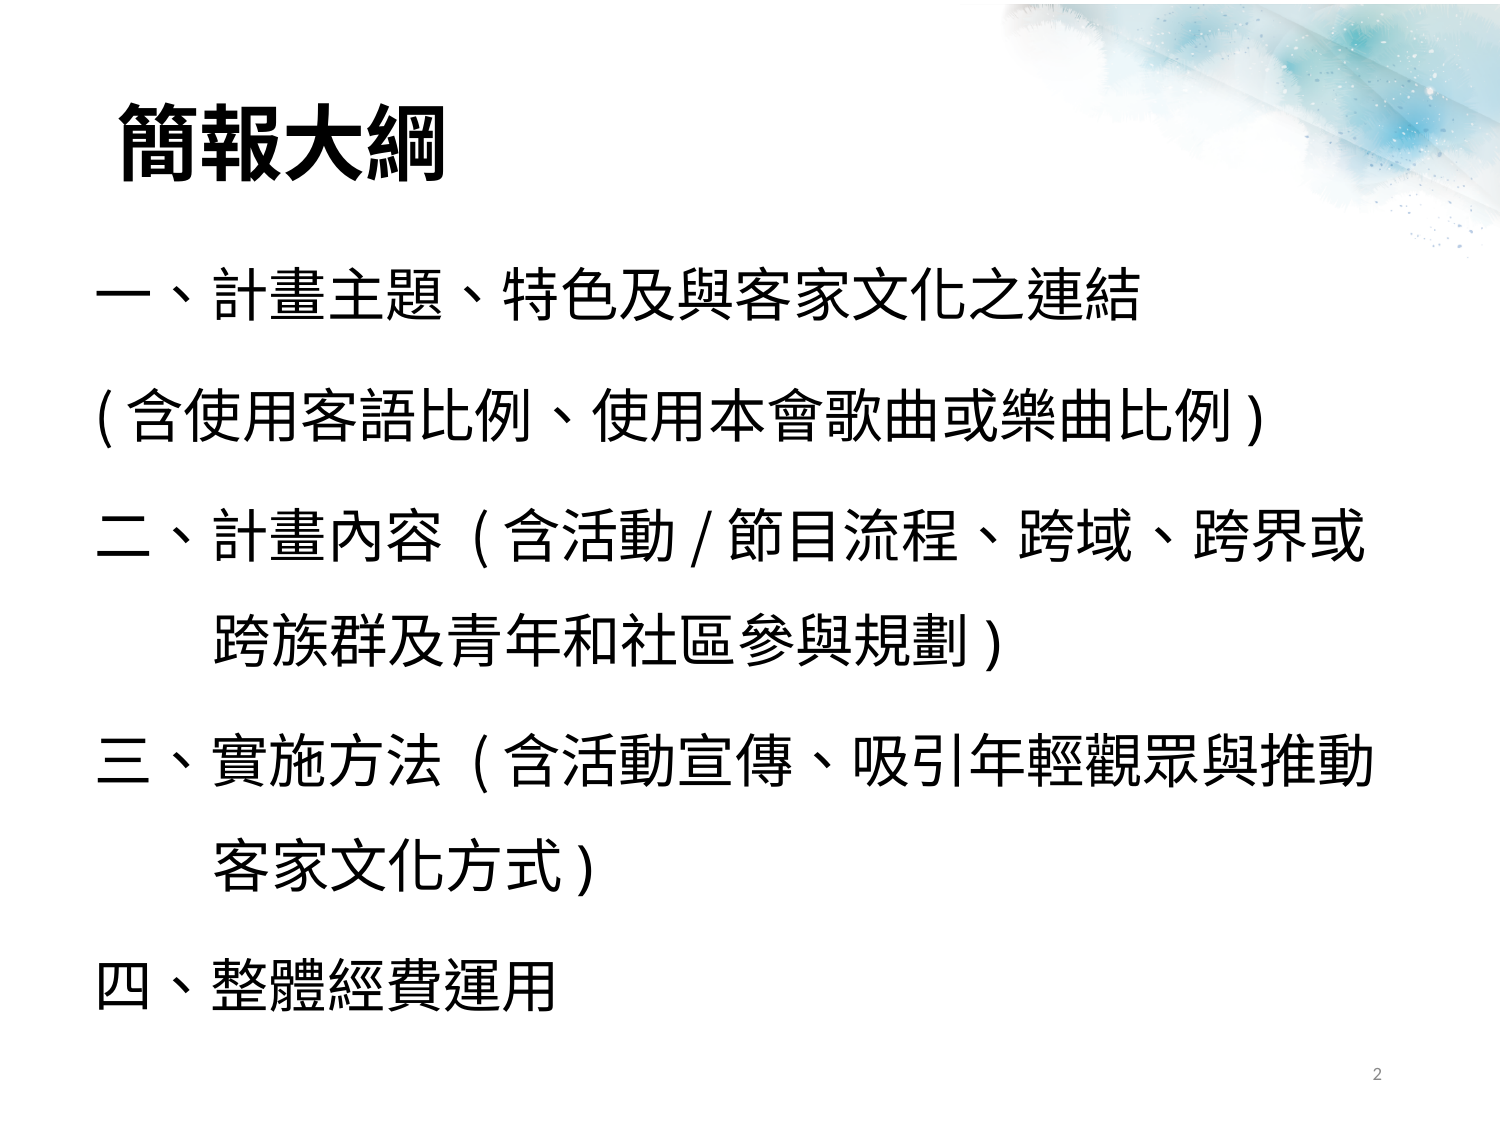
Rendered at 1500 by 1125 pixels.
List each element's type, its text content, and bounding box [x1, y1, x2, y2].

title 簡報大綱 [100, 61, 1395, 216]
picture [960, 4, 1500, 280]
list 一、計畫主題、特色及與客家文化之連結 (含使用客語比例、使用本會歌曲或樂曲比例) 二、計畫內容 (含活動/節目流程、跨域、跨界或跨族群及青年和社區參與規劃) 三、實施方法 (含活動宣傳、吸引年輕觀眾與推動客家文化方式) 四、整體經費運用 [79, 216, 1411, 1041]
text_box <編號> [1059, 1042, 1397, 1103]
